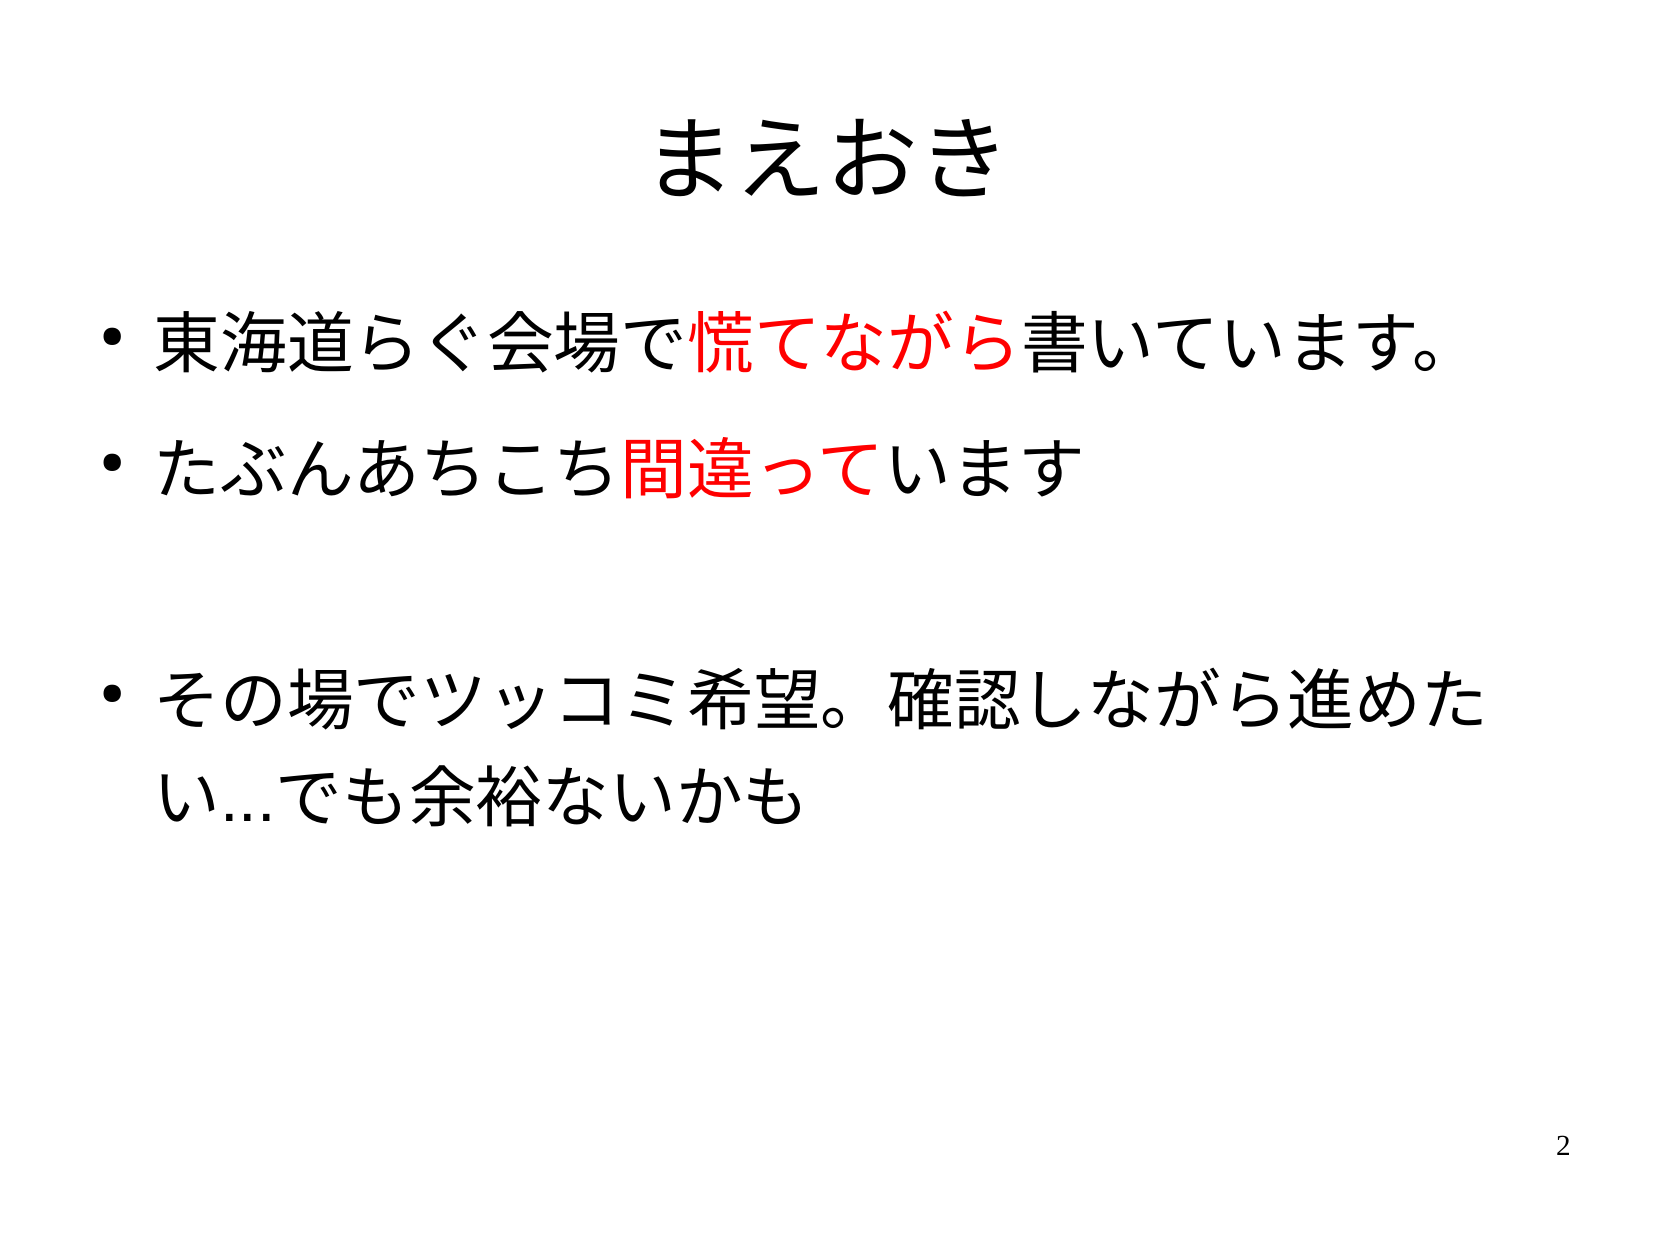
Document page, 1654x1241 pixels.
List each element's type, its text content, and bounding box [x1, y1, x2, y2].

list 東海道らぐ会場で慌てながら書いています。 たぶんあちこち間違っています その場でツッコミ希望。確認しながら進めたい...でも余裕ないかも [82, 290, 1571, 1010]
title まえおき [82, 49, 1571, 257]
